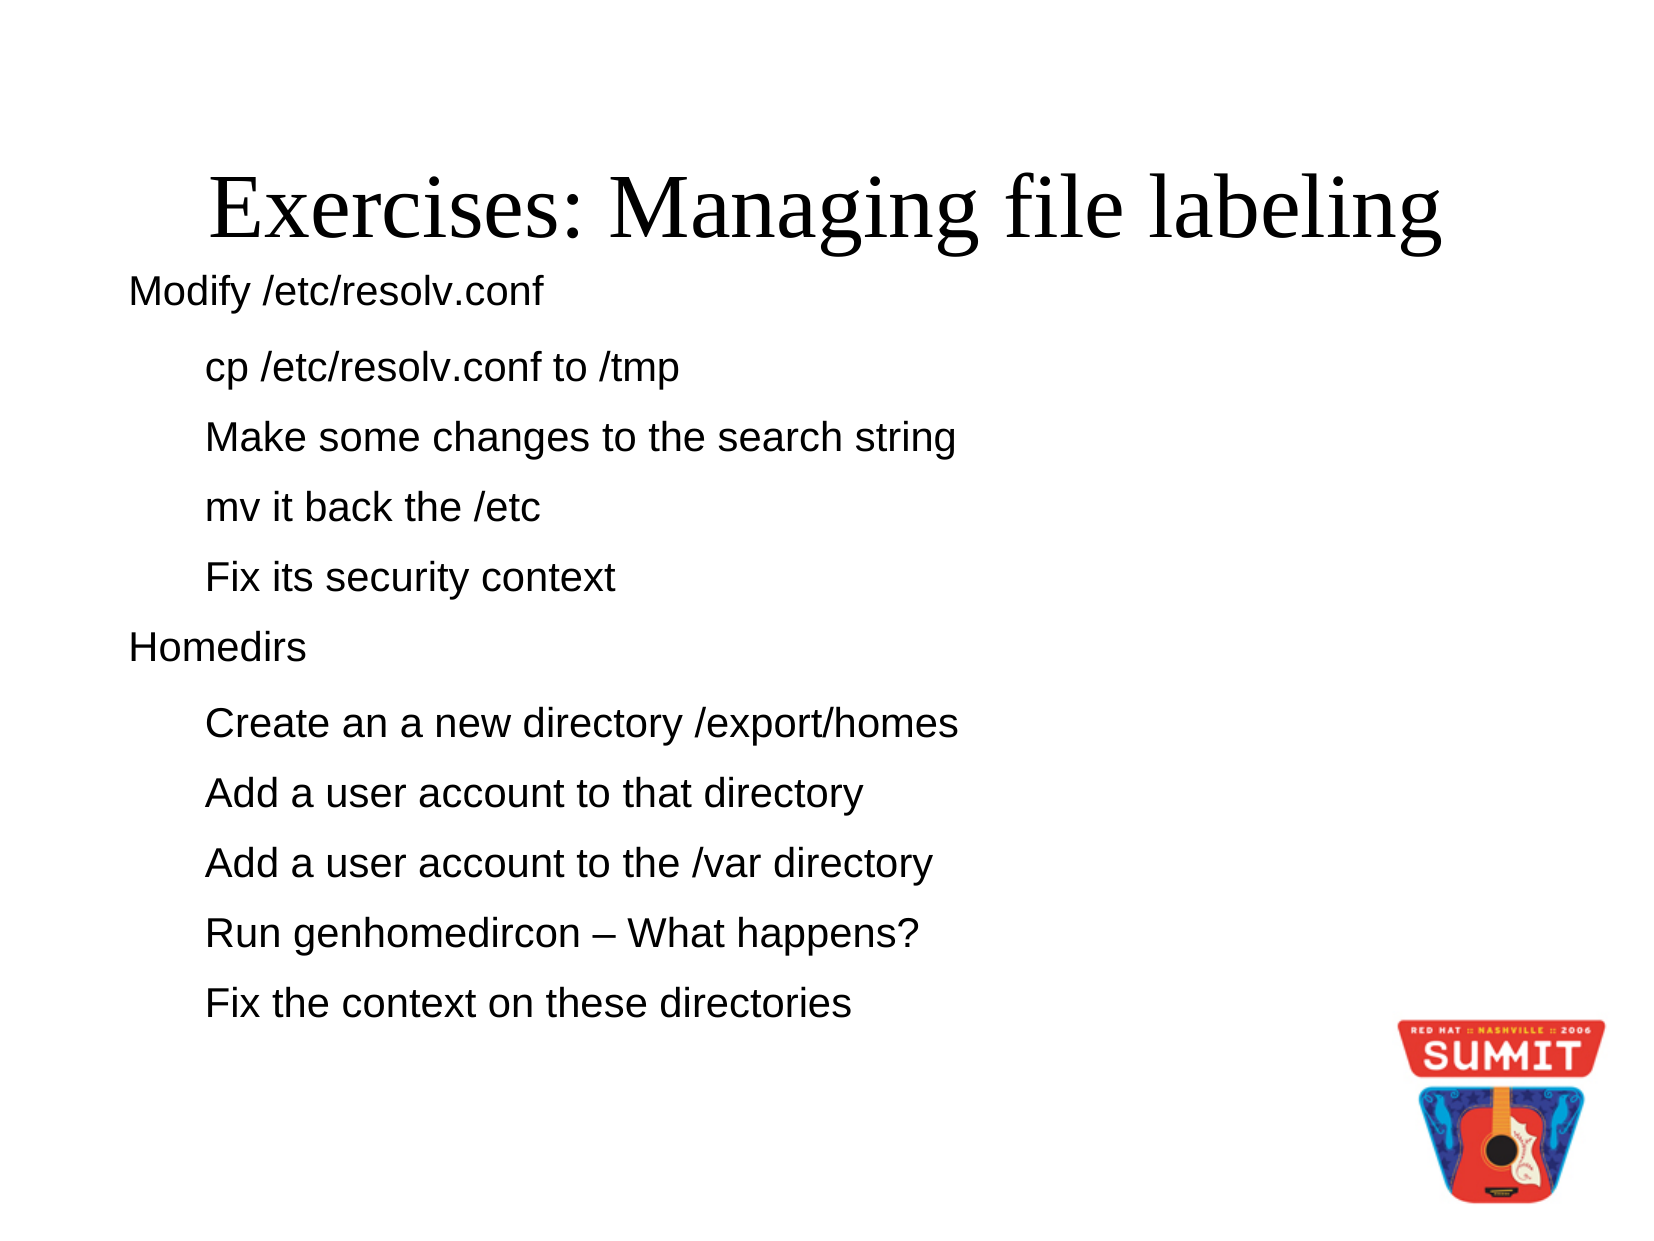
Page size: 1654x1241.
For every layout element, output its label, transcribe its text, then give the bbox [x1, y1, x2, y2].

picture [1392, 1011, 1611, 1211]
list Modify /etc/resolv.conf cp /etc/resolv.conf to /tmp Make some changes to the search string mv it back the /etc Fix its security context Homedirs Create an a new directory /export/homes Add a user account to that directory Add a user account to the /var directory Run genhomedircon – What happens? Fix the context on these directories [110, 267, 1523, 1198]
title Exercises: Managing file labeling [121, 142, 1534, 270]
